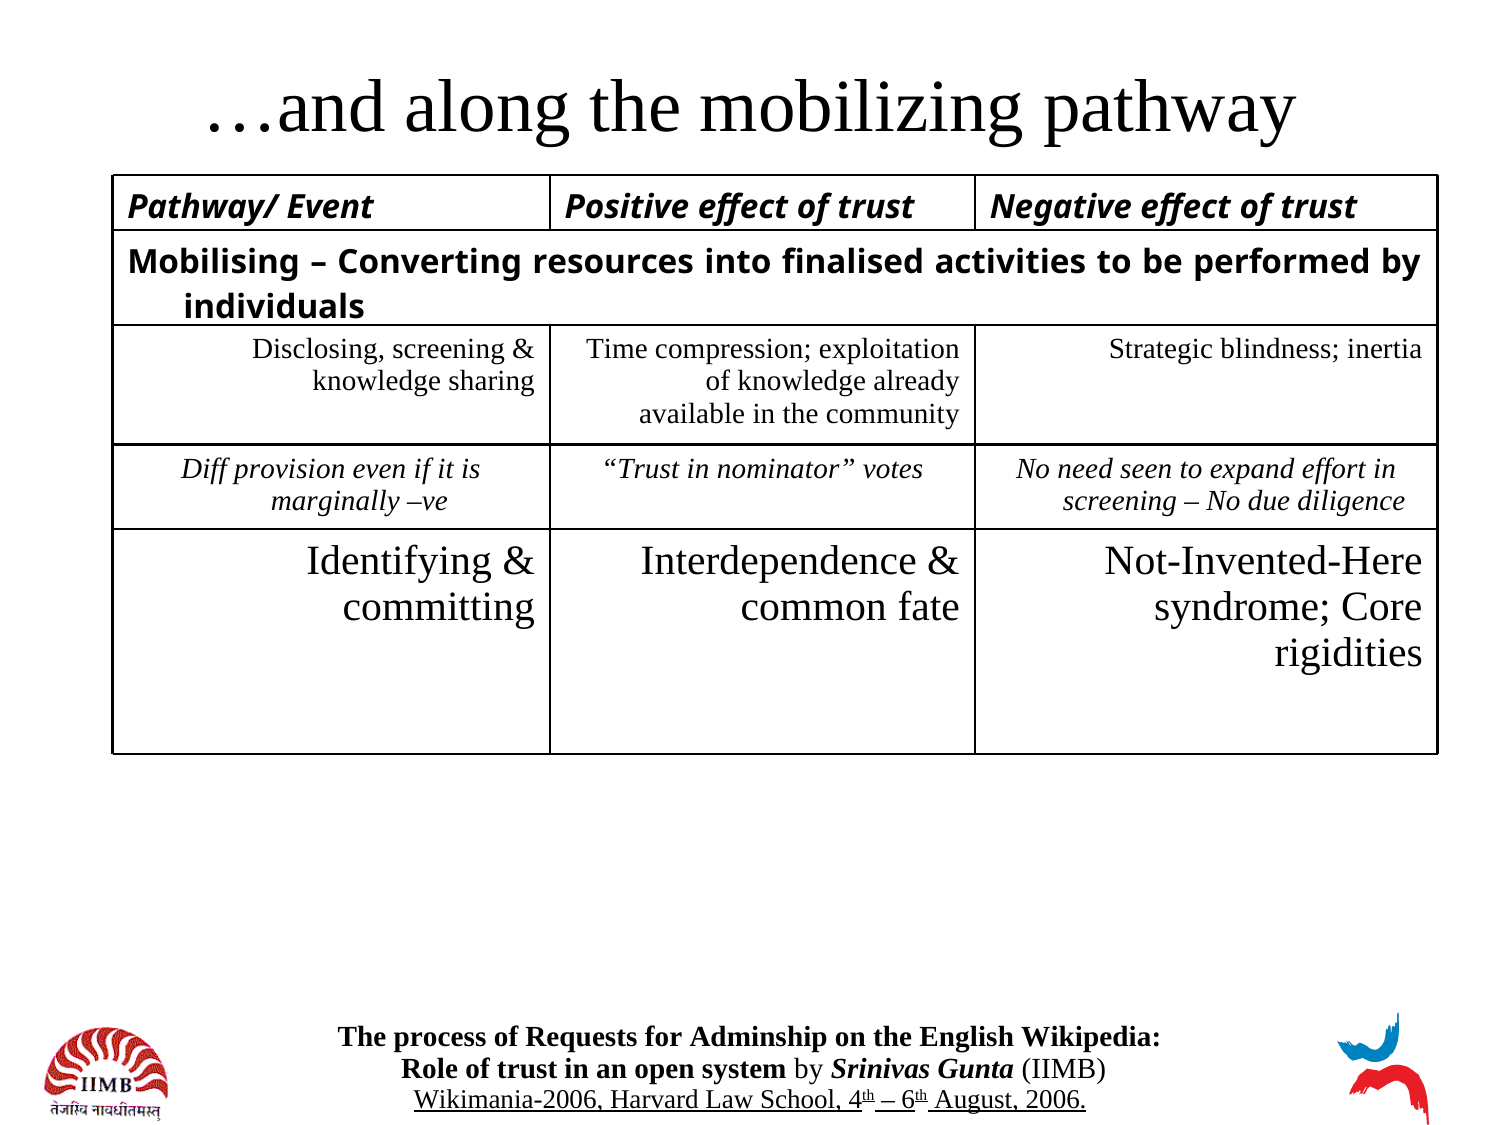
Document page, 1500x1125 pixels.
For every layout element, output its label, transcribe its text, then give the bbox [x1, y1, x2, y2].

text_box Positive effect of trust [551, 176, 974, 229]
text_box Identifying & committing [114, 530, 549, 753]
text_box No need seen to expand effort in screening – No due diligence [976, 446, 1436, 528]
text_box “Trust in nominator” votes [551, 446, 974, 528]
text_box Time compression; exploitation of knowledge already available in the community [551, 326, 974, 443]
text_box Diff provision even if it is marginally –ve [114, 446, 549, 528]
text_box Strategic blindness; inertia [976, 326, 1436, 443]
picture [1337, 1012, 1431, 1125]
text_box Not-Invented-Here syndrome; Core rigidities [976, 530, 1436, 753]
text_box Interdependence & common fate [551, 530, 974, 753]
text_box Mobilising – Converting resources into finalised activities to be performed by individuals [114, 231, 1436, 324]
text_box Negative effect of trust [976, 176, 1436, 229]
text_box Disclosing, screening & knowledge sharing [114, 326, 549, 443]
text_box Pathway/ Event [114, 176, 549, 229]
title …and along the mobilizing pathway [112, 37, 1388, 174]
